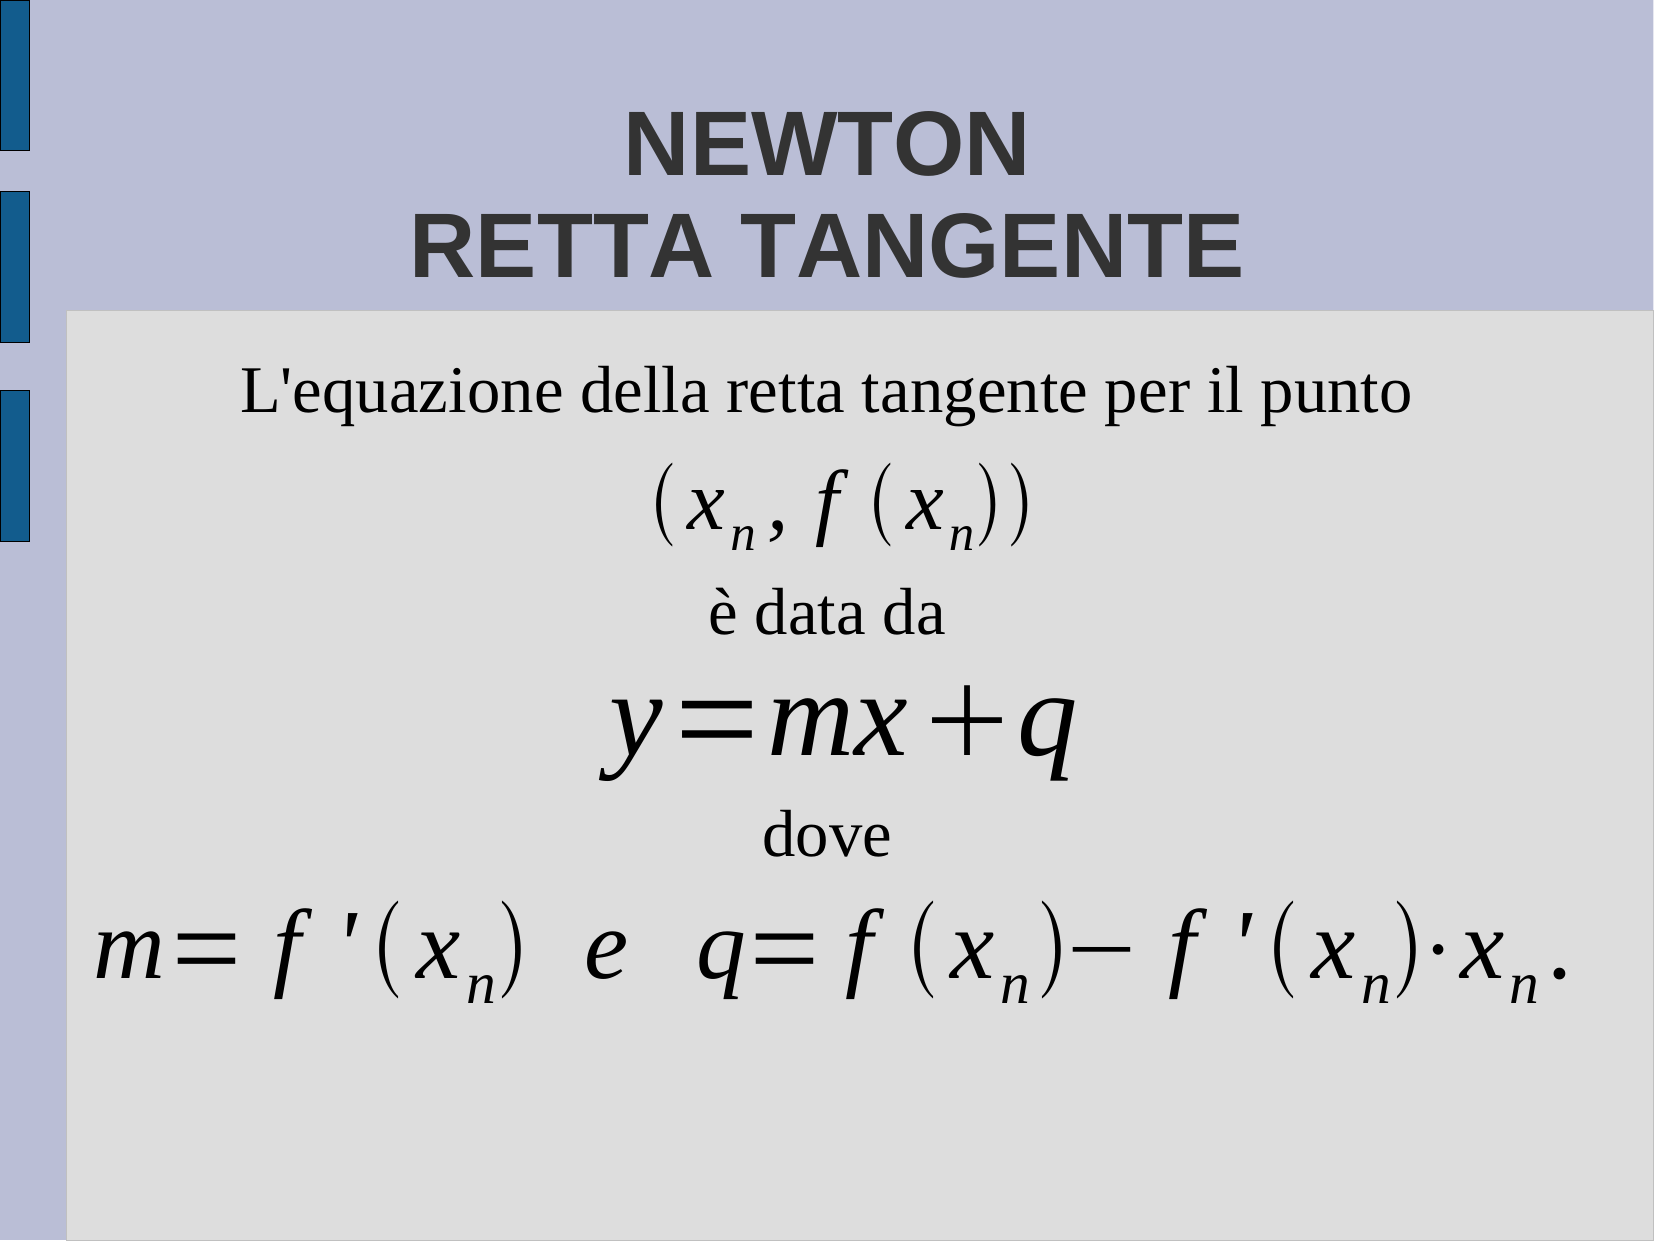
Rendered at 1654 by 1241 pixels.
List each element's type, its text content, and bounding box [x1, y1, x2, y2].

chart [68, 891, 1598, 1019]
chart [564, 649, 1108, 787]
chart [629, 455, 1052, 565]
subtitle L'equazione della retta tangente per il punto è data da dove [121, 353, 1534, 891]
title NEWTON RETTA TANGENTE [121, 91, 1534, 299]
